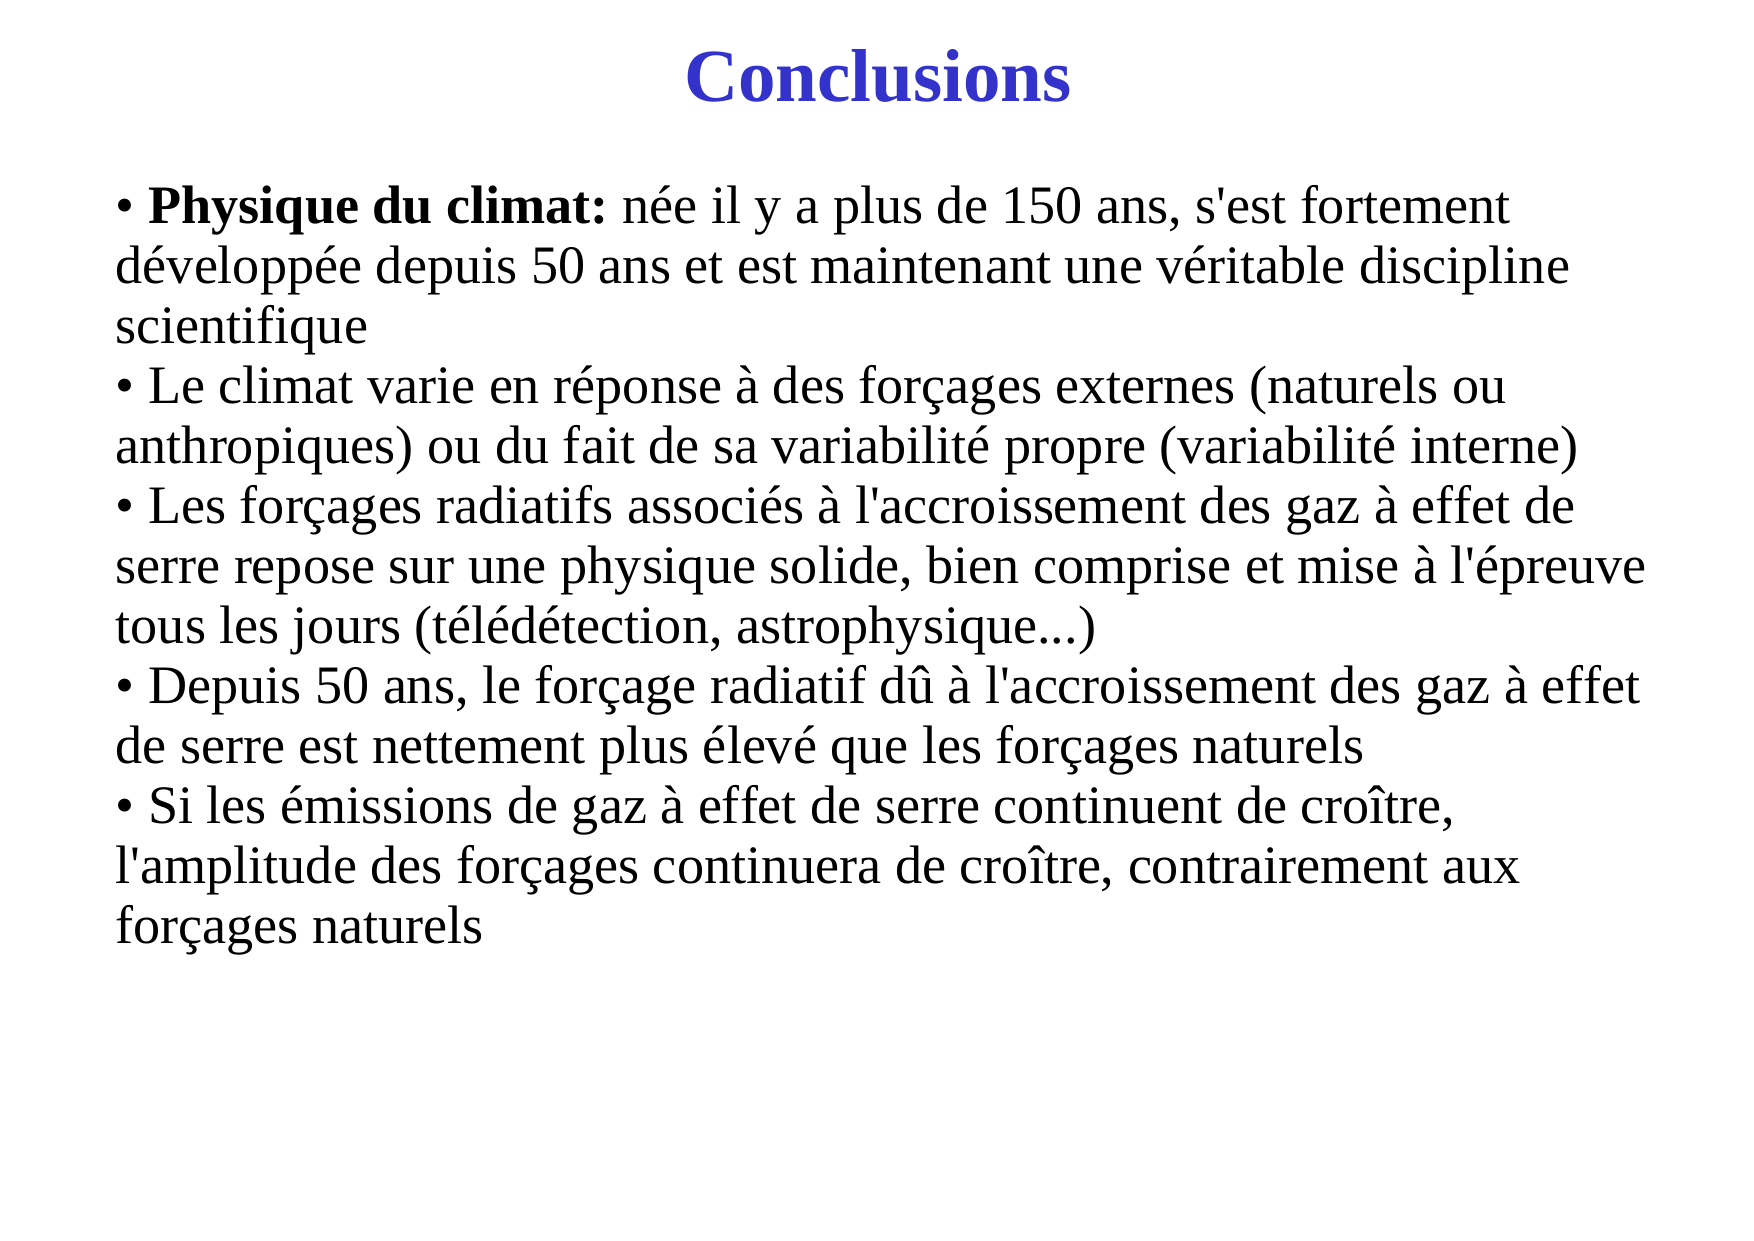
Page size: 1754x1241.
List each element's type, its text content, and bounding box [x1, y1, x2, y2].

title Conclusions [114, 12, 1642, 144]
text_box Physique du climat: née il y a plus de 150 ans, s'est fortement développée depuis 50 ans et est maintenant une véritable discipline scientifique Le climat varie en réponse à des forçages externes (naturels ou anthropiques) ou du fait de sa variabilité propre (variabilité interne) Les forçages radiatifs associés à l'accroissement des gaz à effet de serre repose sur une physique solide, bien comprise et mise à l'épreuve tous les jours (télédétection, astrophysique...) Depuis 50 ans, le forçage radiatif dû à l'accroissement des gaz à effet de serre est nettement plus élevé que les forçages naturels Si les émissions de gaz à effet de serre continuent de croître, l'amplitude des forçages continuera de croître, contrairement aux forçages naturels [115, 175, 1663, 956]
